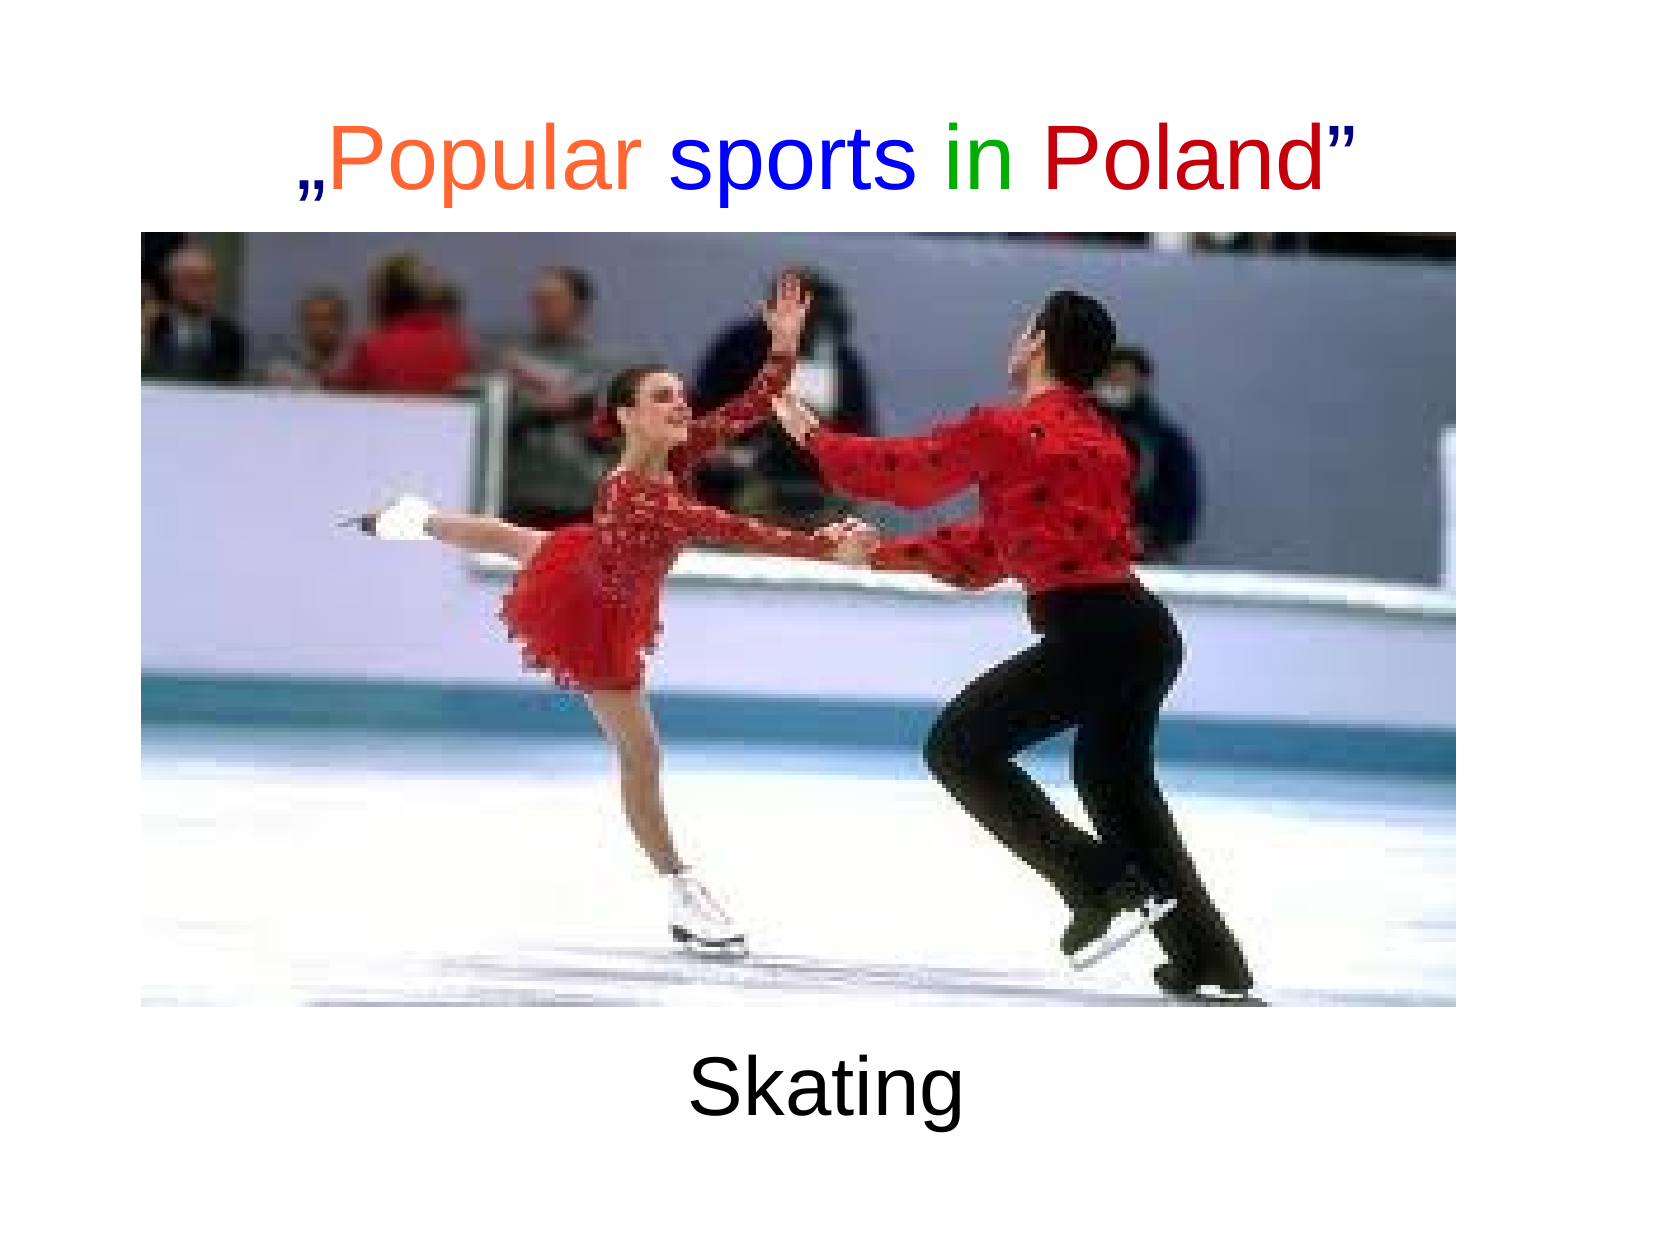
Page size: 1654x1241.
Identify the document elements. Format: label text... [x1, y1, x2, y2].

subtitle Skating [82, 232, 1571, 1167]
title „Popular sports in Poland” [82, 49, 1571, 232]
picture [141, 232, 1456, 1007]
